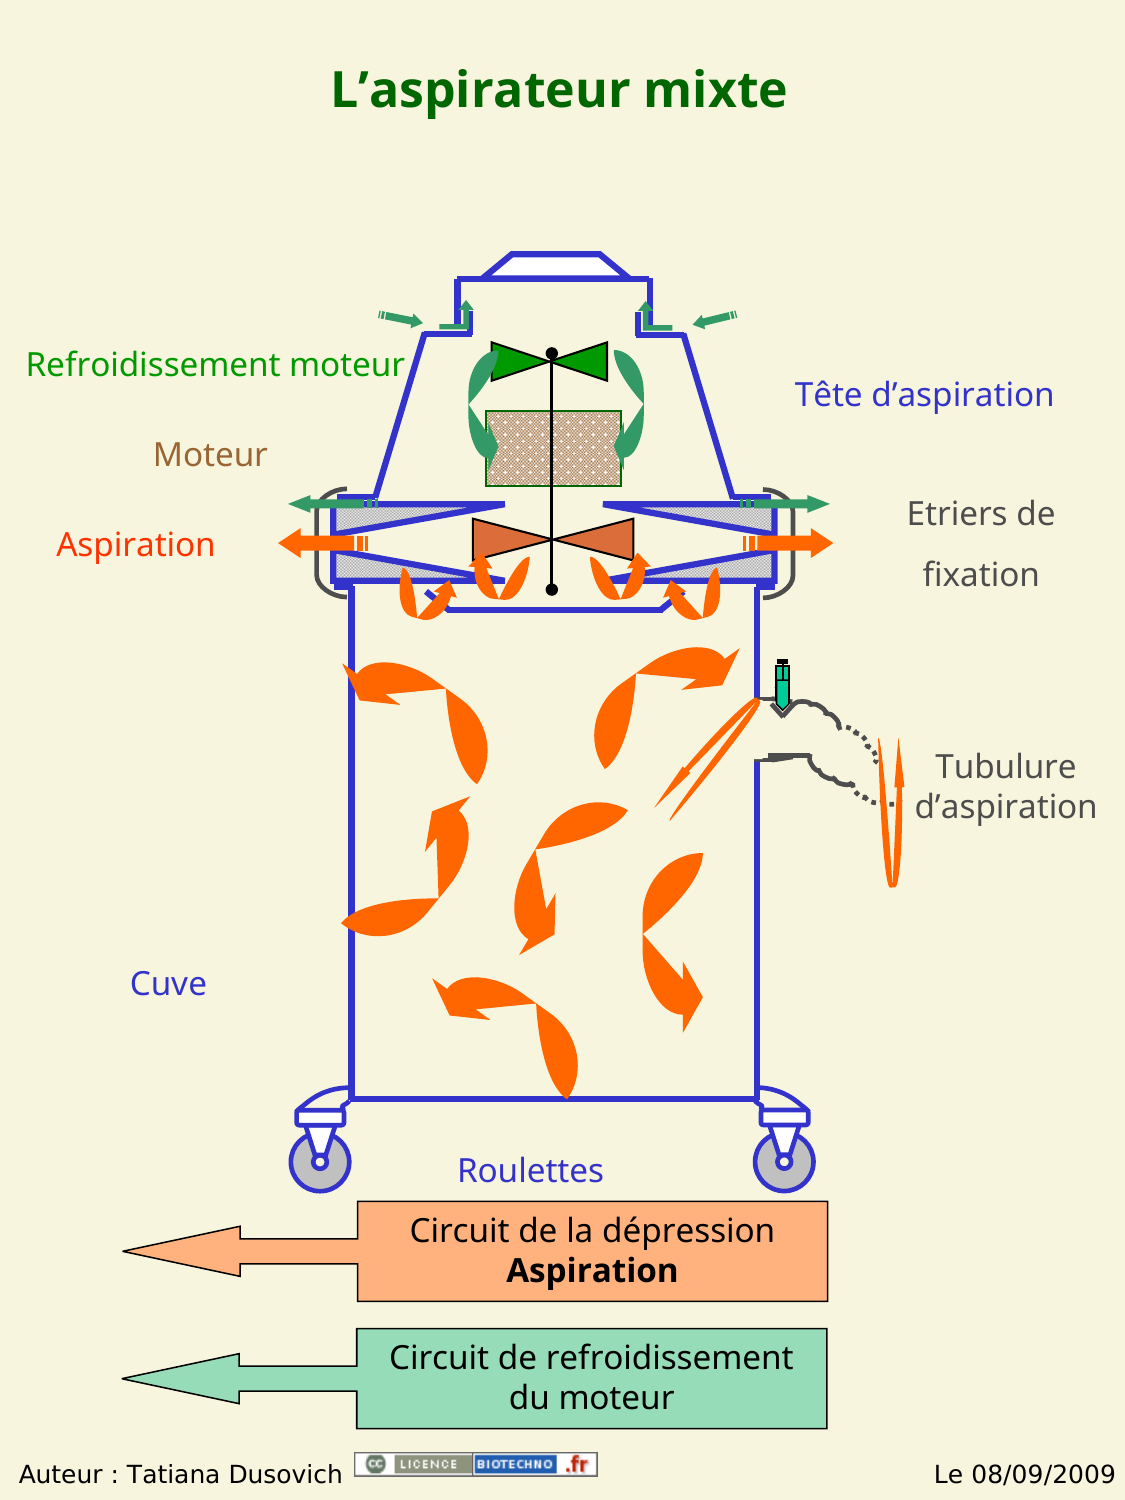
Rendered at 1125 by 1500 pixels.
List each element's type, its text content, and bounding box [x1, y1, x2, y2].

text_box [553, 495, 834, 620]
text_box Tête d’aspiration [762, 365, 1088, 421]
text_box [341, 796, 471, 937]
text_box [432, 977, 578, 1100]
text_box [637, 301, 673, 331]
text_box [654, 697, 763, 822]
text_box Cuve [49, 937, 301, 1013]
text_box [692, 310, 738, 330]
text_box [468, 342, 550, 487]
text_box [357, 536, 363, 551]
text_box Etriers de fixation [862, 484, 1101, 601]
text_box [514, 802, 628, 956]
text_box Refroidissement moteur [9, 335, 422, 391]
text_box [378, 310, 424, 329]
text_box Circuit de refroidissement du moteur [121, 1328, 827, 1429]
text_box [482, 254, 630, 279]
picture [354, 1452, 598, 1477]
text_box [439, 300, 474, 330]
text_box [290, 1110, 350, 1192]
text_box Aspiration [0, 515, 282, 571]
text_box Circuit de la dépression Aspiration [122, 1201, 828, 1302]
text_box Moteur [0, 424, 413, 481]
text_box [594, 647, 740, 770]
text_box [278, 495, 550, 621]
text_box [642, 853, 703, 1034]
text_box [553, 342, 608, 381]
text_box Auteur : Tatiana Dusovich Le 08/09/2009 [3, 1446, 1125, 1500]
text_box [749, 536, 755, 551]
text_box [878, 737, 905, 888]
text_box [553, 349, 644, 487]
text_box [755, 1110, 814, 1192]
text_box [342, 662, 488, 785]
text_box Tubulure d’aspiration [887, 737, 898, 833]
text_box L’aspirateur mixte [290, 49, 829, 126]
text_box Tubulure d’aspiration [899, 737, 1125, 833]
text_box Roulettes [412, 1124, 676, 1201]
